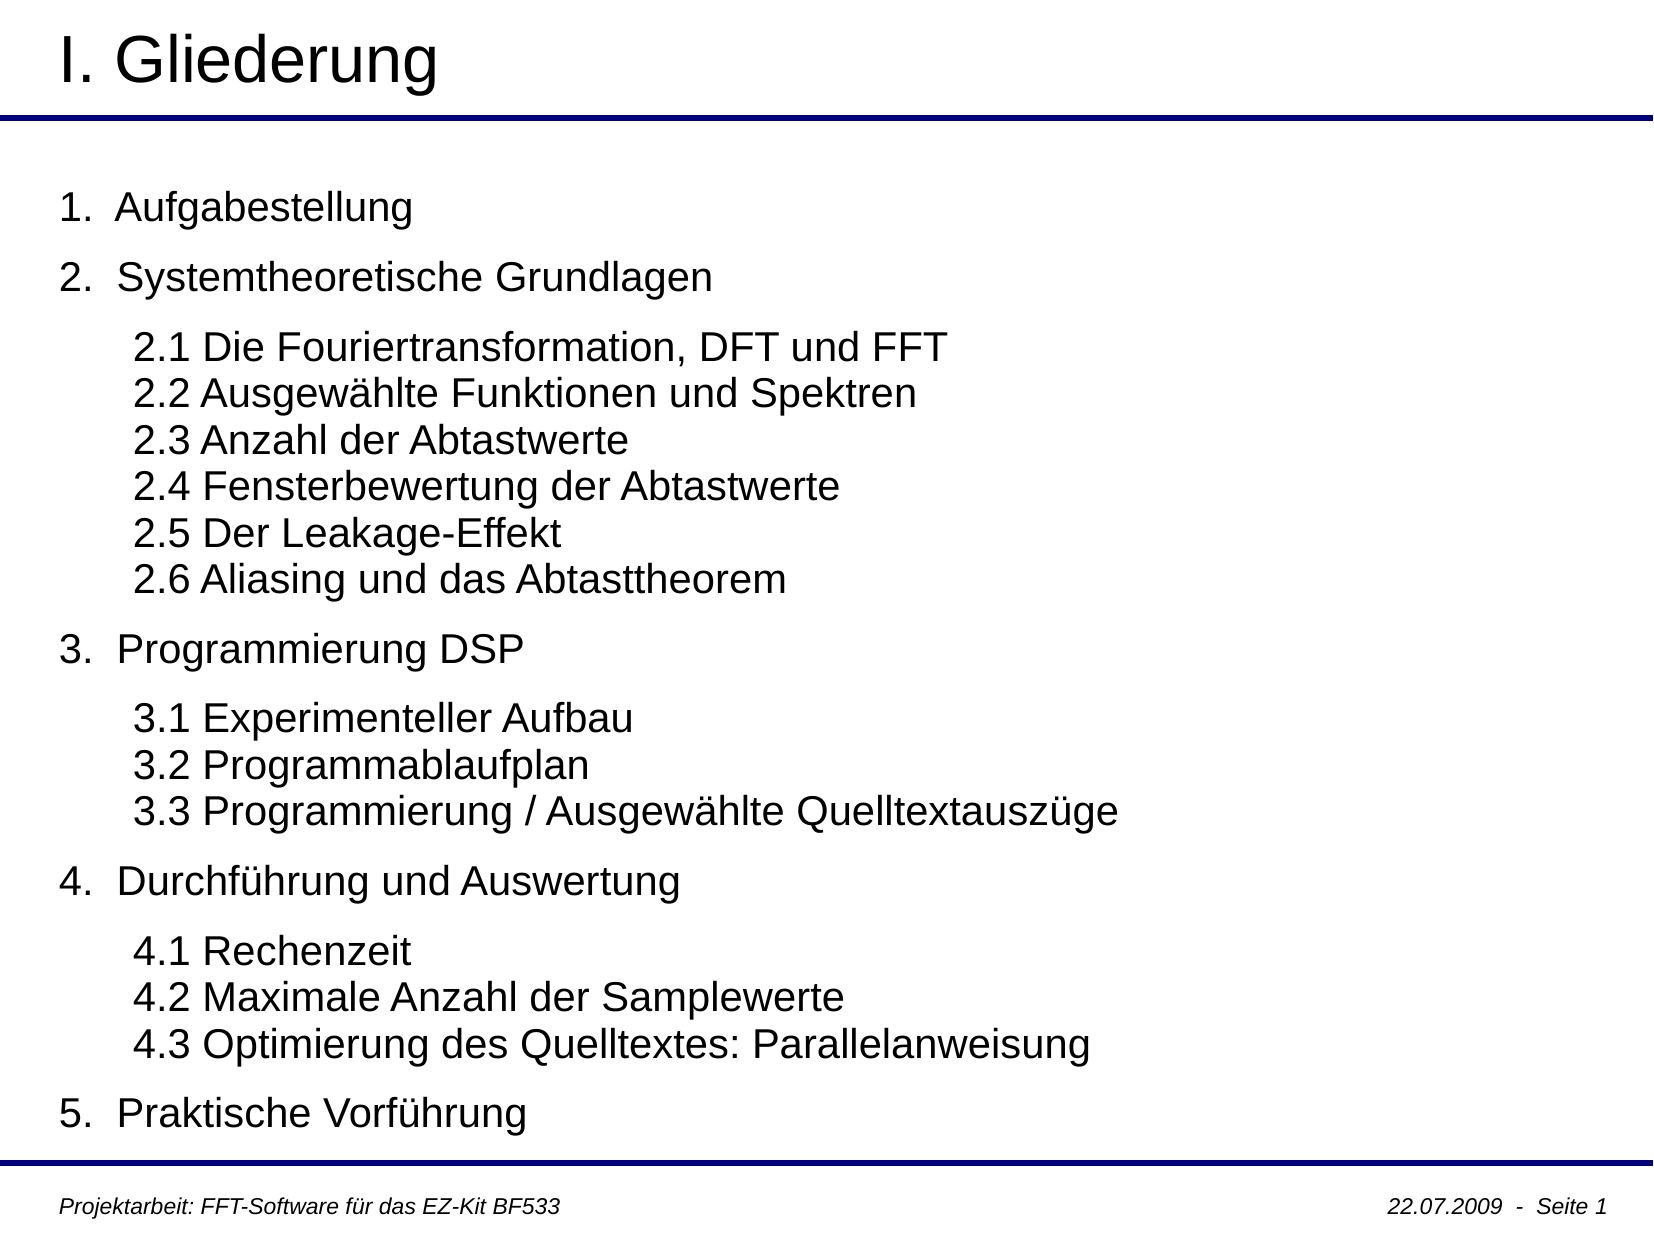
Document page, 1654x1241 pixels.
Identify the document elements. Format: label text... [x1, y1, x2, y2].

title Projektarbeit: FFT-Software für das EZ-Kit BF533 22.07.2009 - Seite 1 [59, 1191, 1654, 1222]
title I. Gliederung [58, 0, 1654, 119]
text_box 1. Aufgabestellung 2. Systemtheoretische Grundlagen 2.1 Die Fouriertransformation, DFT und FFT 2.2 Ausgewählte Funktionen und Spektren 2.3 Anzahl der Abtastwerte 2.4 Fensterbewertung der Abtastwerte 2.5 Der Leakage-Effekt 2.6 Aliasing und das Abtasttheorem 3. Programmierung DSP 3.1 Experimenteller Aufbau 3.2 Programmablaufplan 3.3 Programmierung / Ausgewählte Quelltextauszüge 4. Durchführung und Auswertung 4.1 Rechenzeit 4.2 Maximale Anzahl der Samplewerte 4.3 Optimierung des Quelltextes: Parallelanweisung 5. Praktische Vorführung [59, 141, 1548, 1191]
